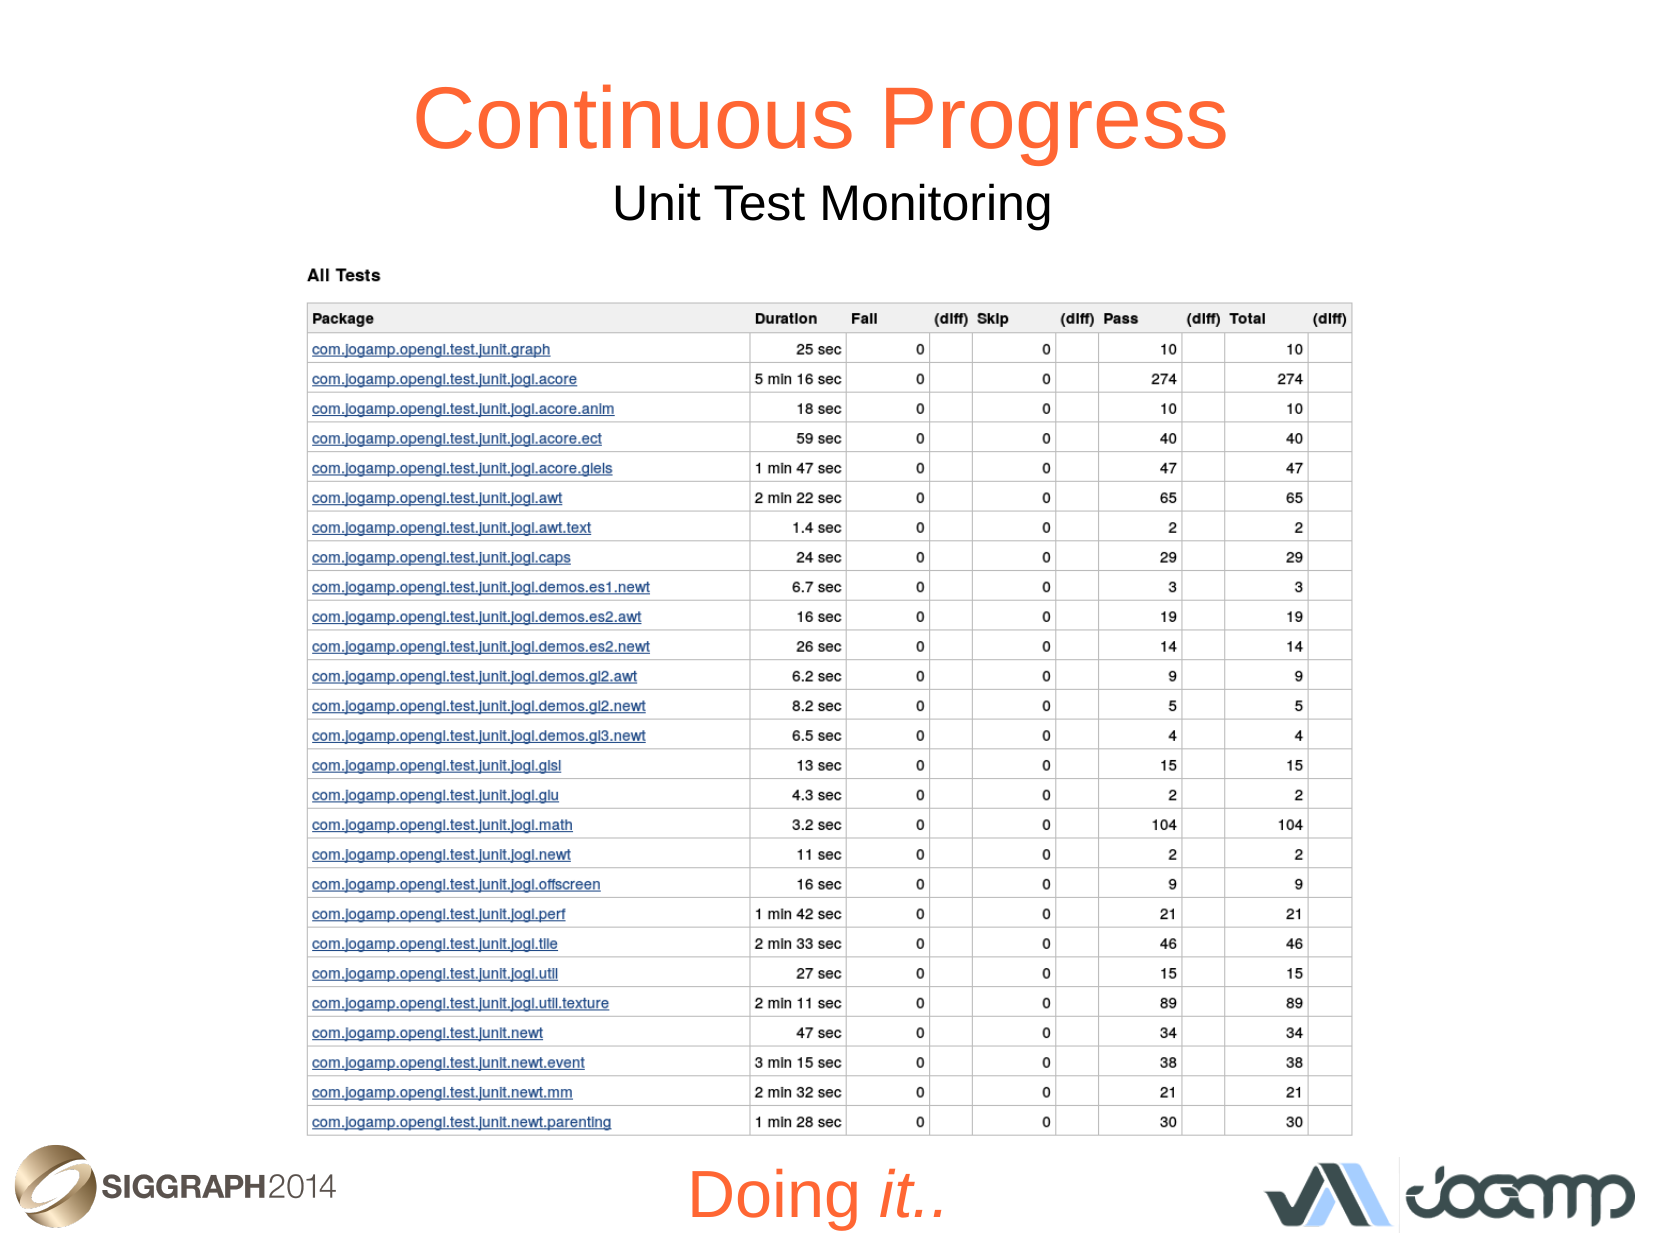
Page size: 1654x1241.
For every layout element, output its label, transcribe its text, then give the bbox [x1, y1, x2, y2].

text_box Doing it.. [672, 1149, 966, 1239]
title Continuous Progress [68, 56, 1576, 181]
picture [1262, 1157, 1635, 1233]
picture [7, 259, 1360, 1239]
text_box Unit Test Monitoring [150, 167, 1516, 239]
